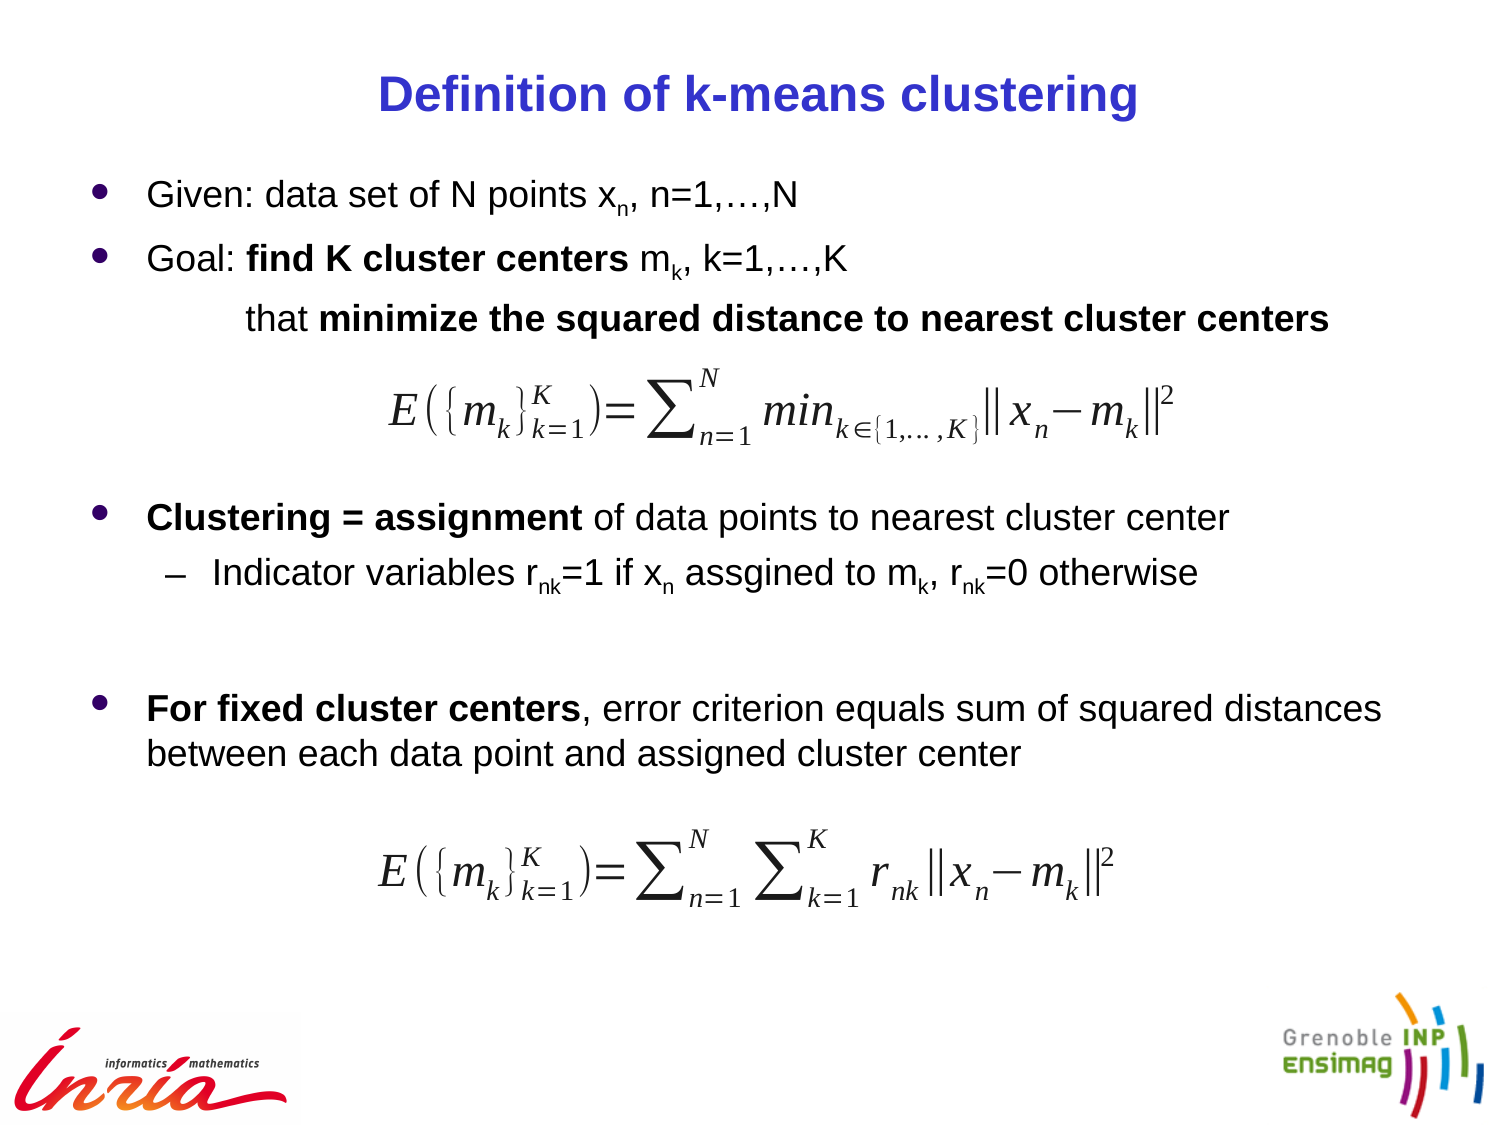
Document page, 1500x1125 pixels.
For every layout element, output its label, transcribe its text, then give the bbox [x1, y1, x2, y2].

picture [1266, 986, 1489, 1125]
list Given: data set of N points xn, n=1,…,N Goal: find K cluster centers mk, k=1,…,K that minimize the squared distance to nearest cluster centers Clustering = assignment of data points to nearest cluster center Indicator variables rnk=1 if xn assgined to mk, rnk=0 otherwise For fixed cluster centers, error criterion equals sum of squared distances between each data point and assigned cluster center [74, 162, 1424, 1101]
title Definition of k-means clustering [75, 45, 1426, 138]
chart [375, 363, 1187, 453]
picture [0, 1012, 301, 1125]
chart [364, 825, 1128, 915]
